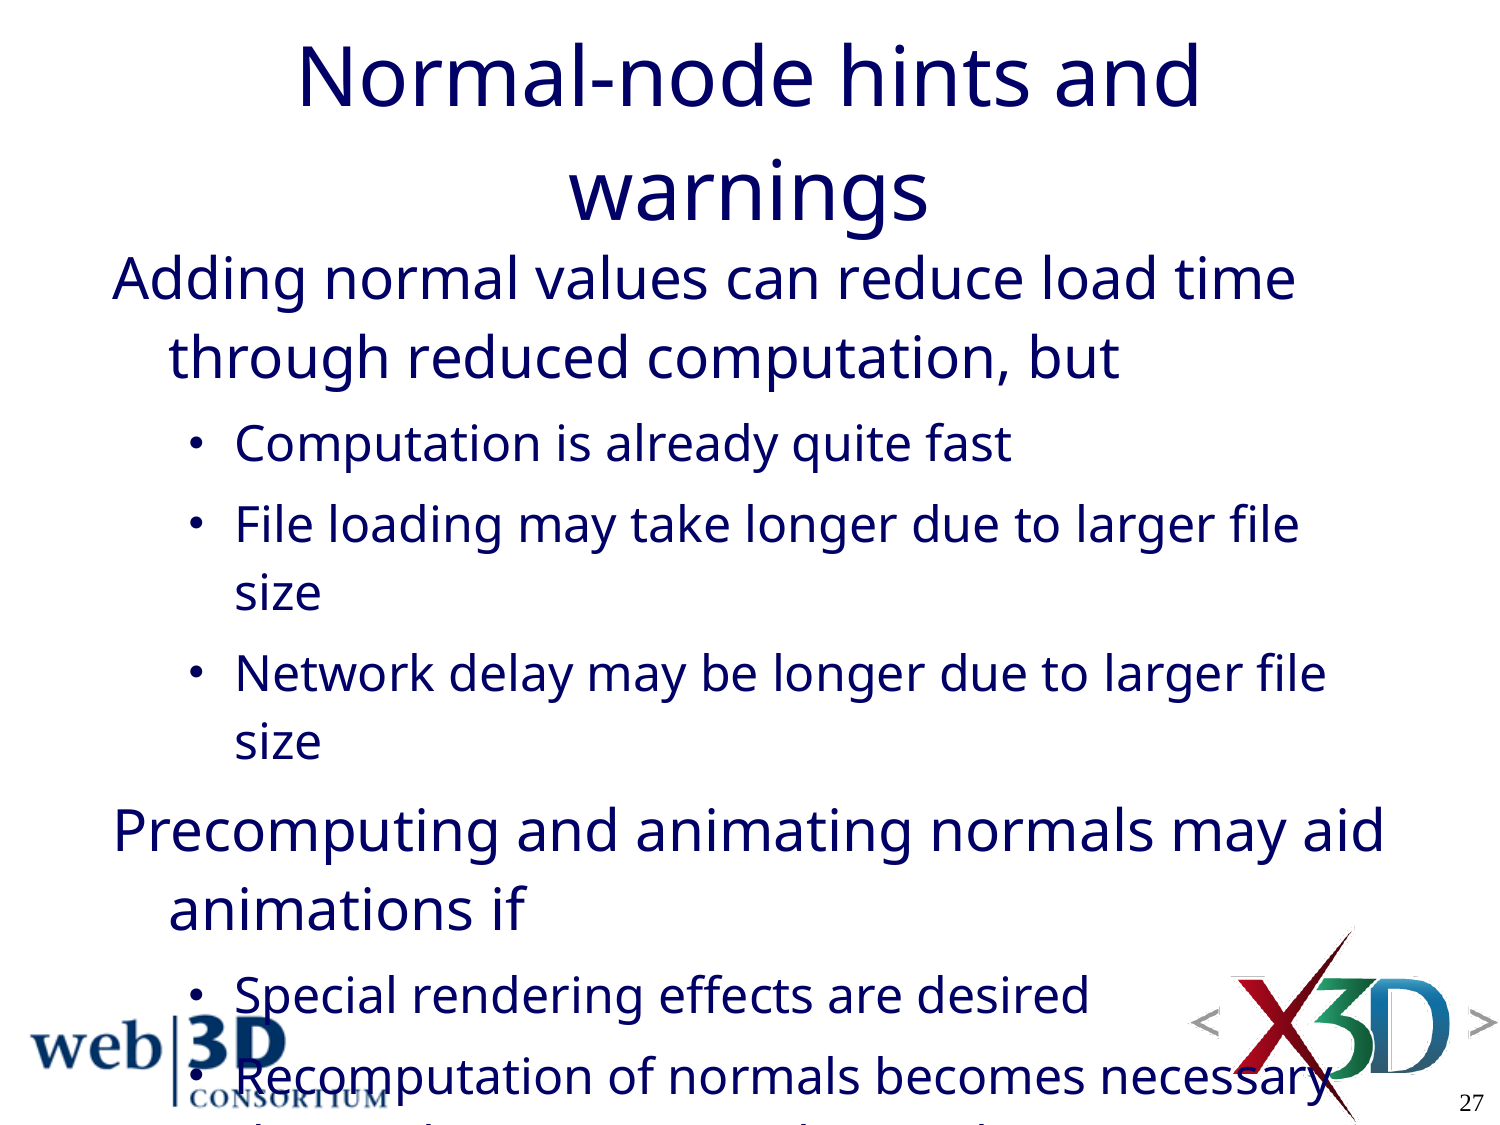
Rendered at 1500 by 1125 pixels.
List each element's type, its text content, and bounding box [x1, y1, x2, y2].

list Adding normal values can reduce load time through reduced computation, but Computation is already quite fast File loading may take longer due to larger file size Network delay may be longer due to larger file size Precomputing and animating normals may aid animations if Special rendering effects are desired Recomputation of normals becomes necessary due to changes in complex mesh geometry [112, 237, 1388, 986]
picture [1187, 926, 1500, 1125]
picture [270, 998, 284, 1010]
picture [403, 1070, 413, 1091]
picture [1189, 1070, 1203, 1078]
picture [12, 998, 413, 1118]
picture [364, 1000, 377, 1010]
title Normal-node hints and warnings [112, 44, 1388, 218]
